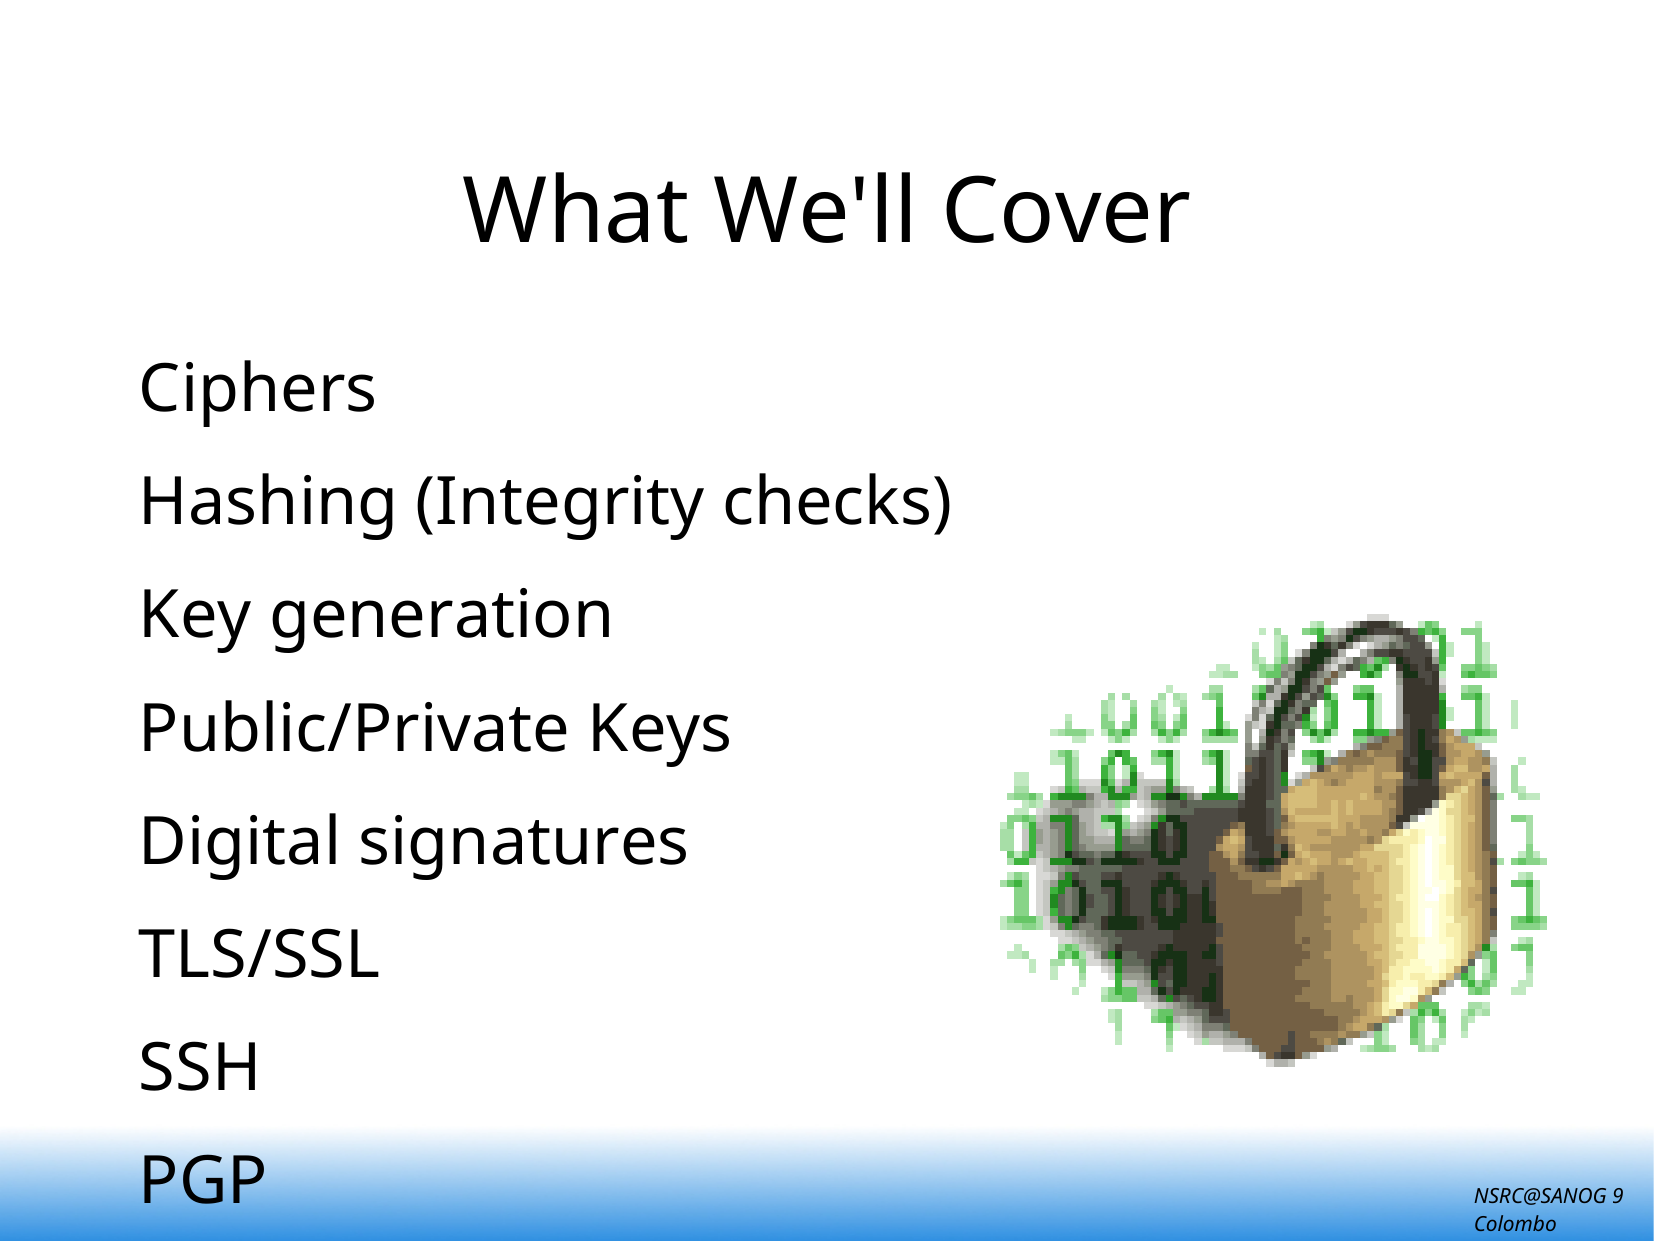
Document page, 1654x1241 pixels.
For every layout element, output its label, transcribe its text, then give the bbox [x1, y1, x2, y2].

title What We'll Cover [121, 102, 1534, 311]
picture [0, 1124, 1654, 1241]
list Ciphers Hashing (Integrity checks) Key generation Public/Private Keys Digital signatures TLS/SSL SSH PGP [121, 344, 1534, 1213]
picture [986, 614, 1562, 1067]
picture [1534, 1190, 1539, 1199]
